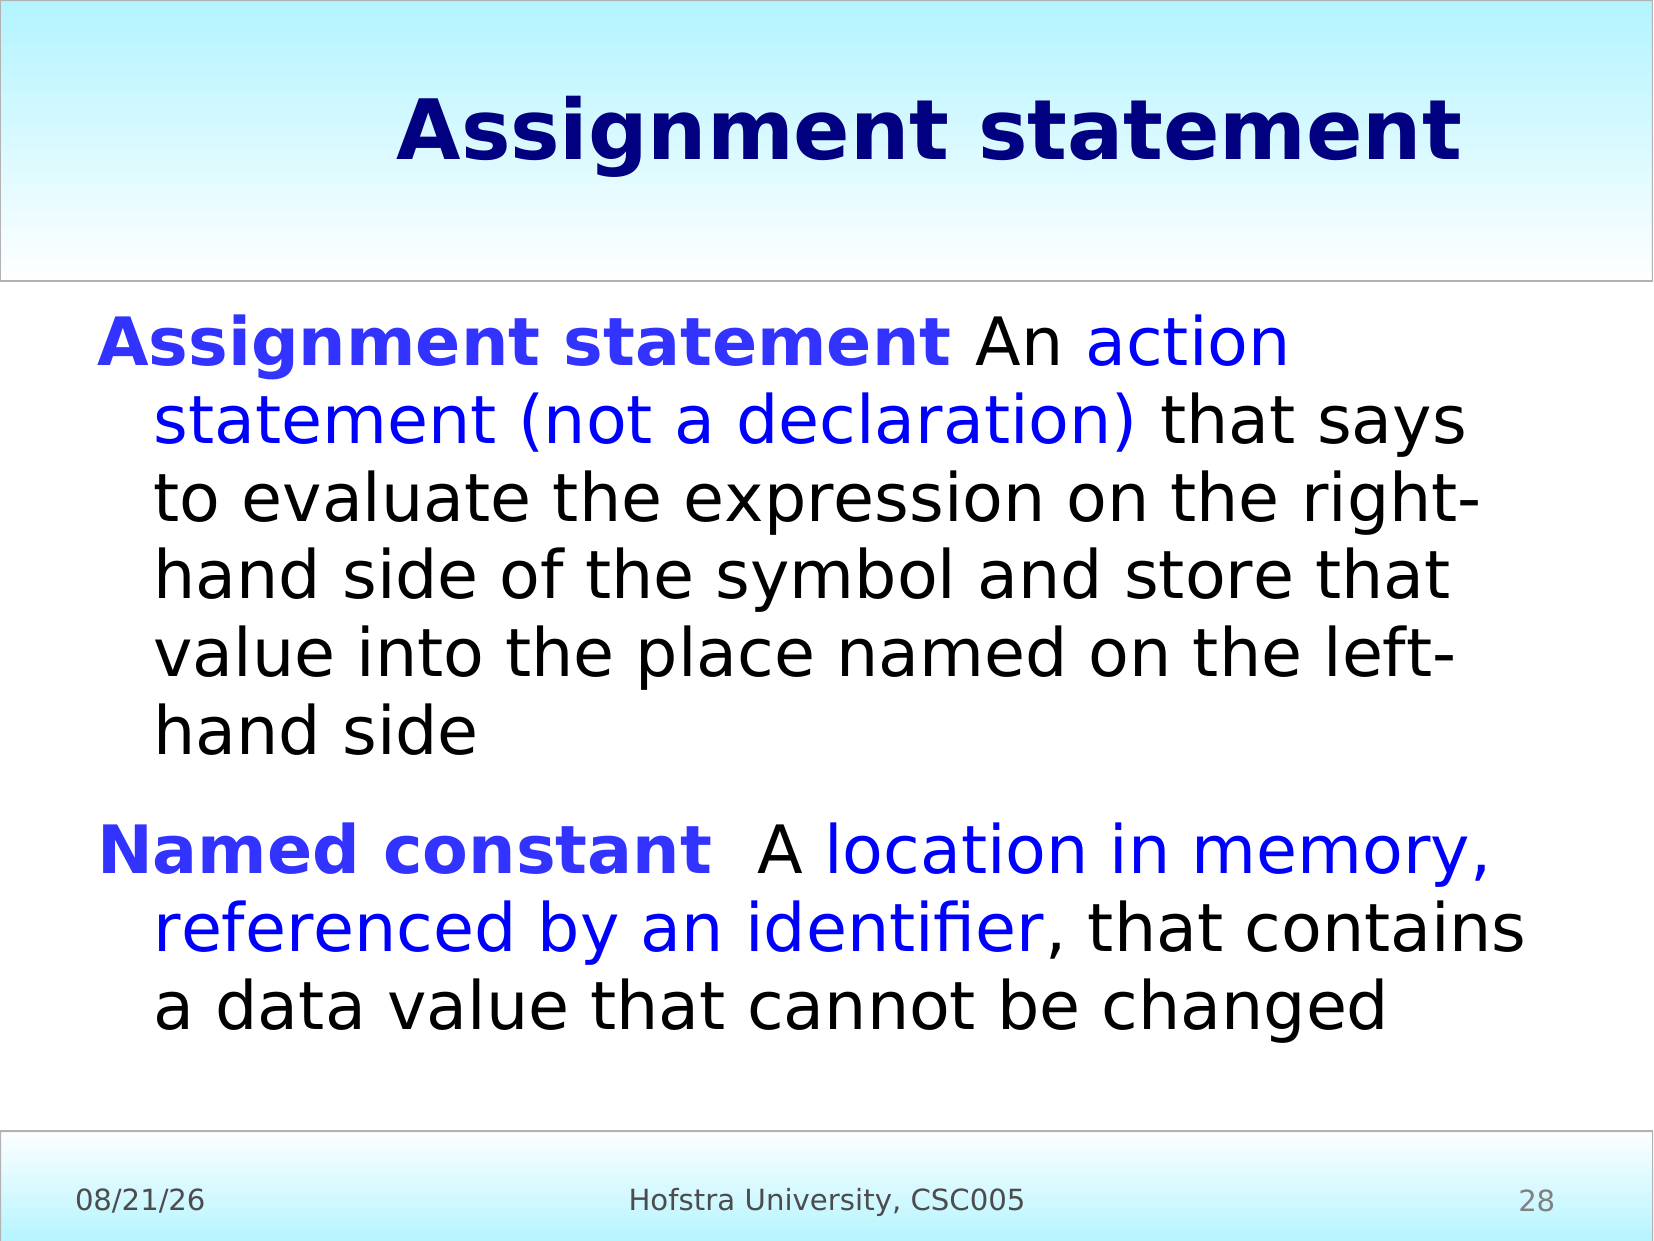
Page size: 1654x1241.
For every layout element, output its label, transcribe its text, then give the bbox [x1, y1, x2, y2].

title Assignment statement [247, 27, 1612, 235]
list Assignment statement An action statement (not a declaration) that says to evaluate the expression on the right-hand side of the symbol and store that value into the place named on the left-hand side Named constant A location in memory, referenced by an identifier, that contains a data value that cannot be changed [82, 295, 1571, 1241]
